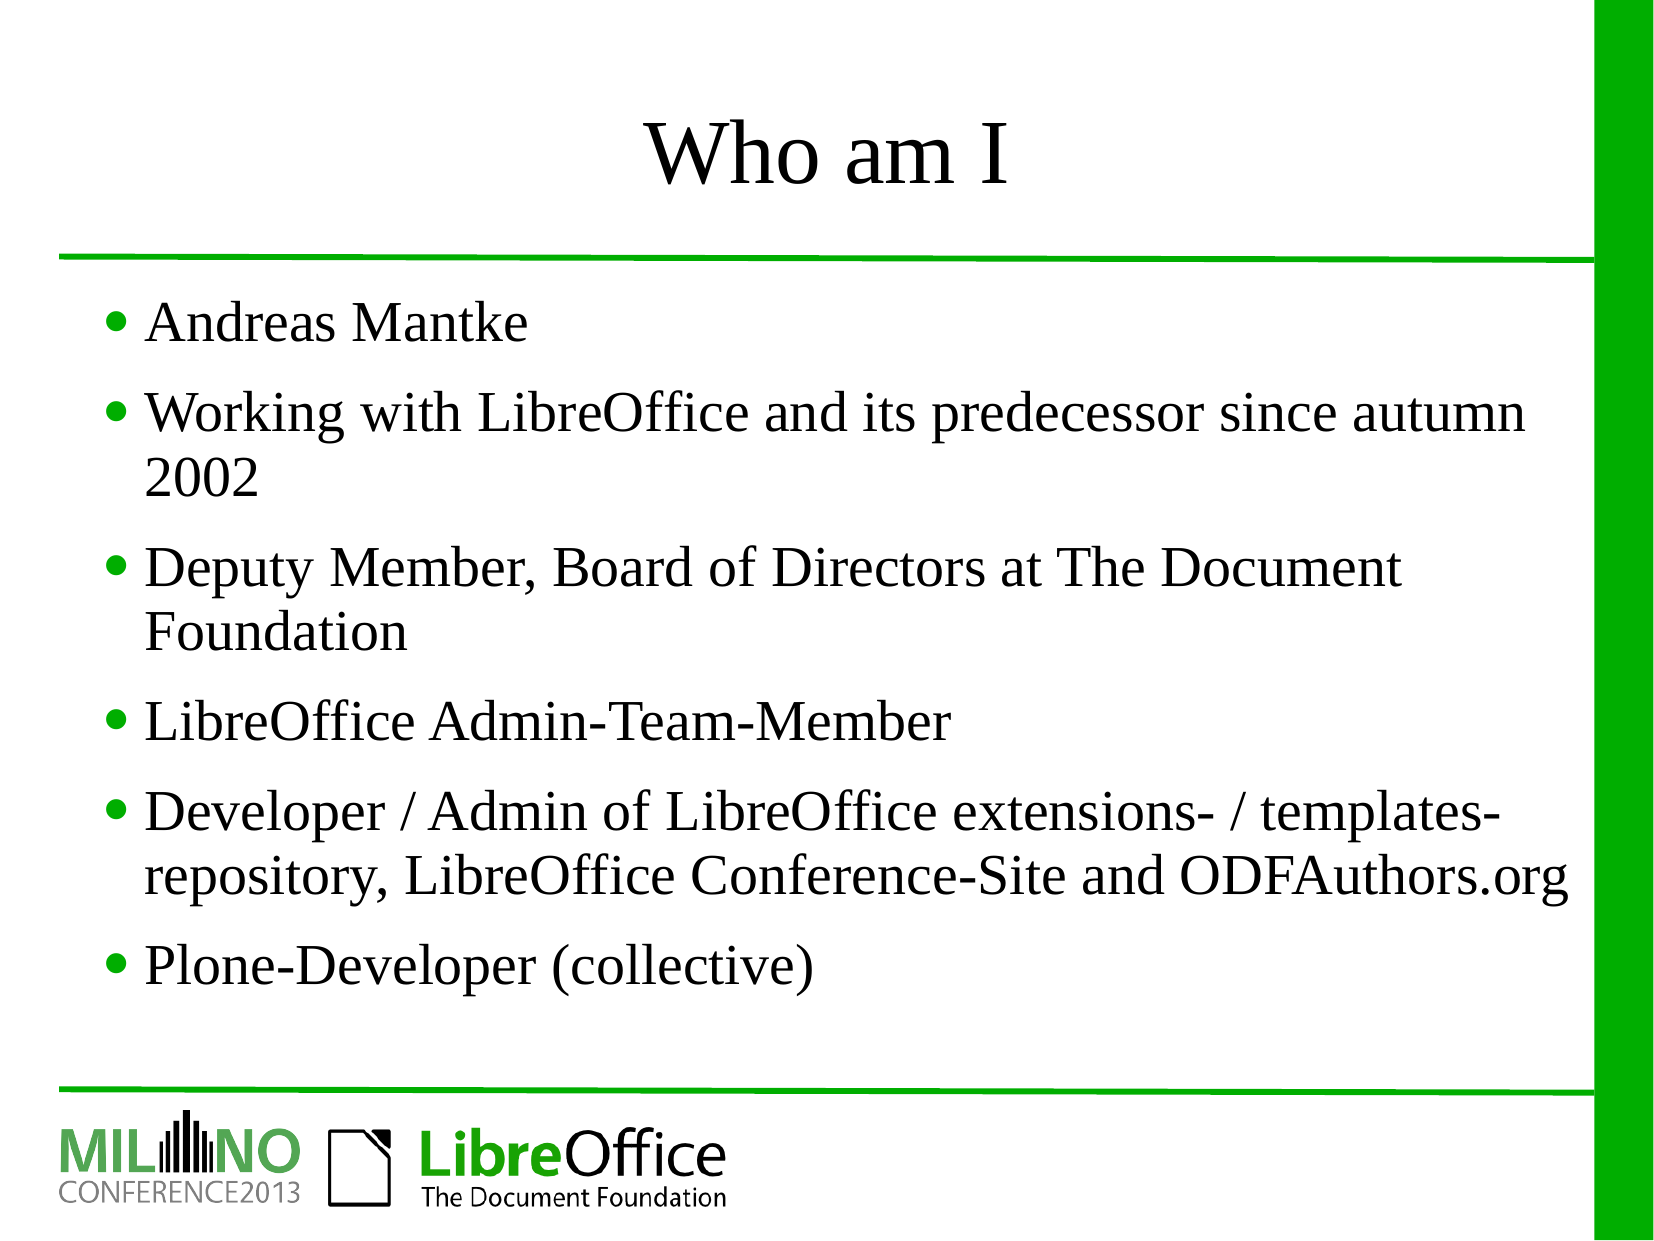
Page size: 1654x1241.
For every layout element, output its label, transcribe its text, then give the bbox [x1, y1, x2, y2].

title Who am I [82, 49, 1571, 257]
list Andreas Mantke Working with LibreOffice and its predecessor since autumn 2002 Deputy Member, Board of Directors at The Document Foundation LibreOffice Admin-Team-Member Developer / Admin of LibreOffice extensions- / templates-repository, LibreOffice Conference-Site and ODFAuthors.org Plone-Developer (collective) [82, 290, 1571, 1010]
picture [59, 1092, 756, 1241]
